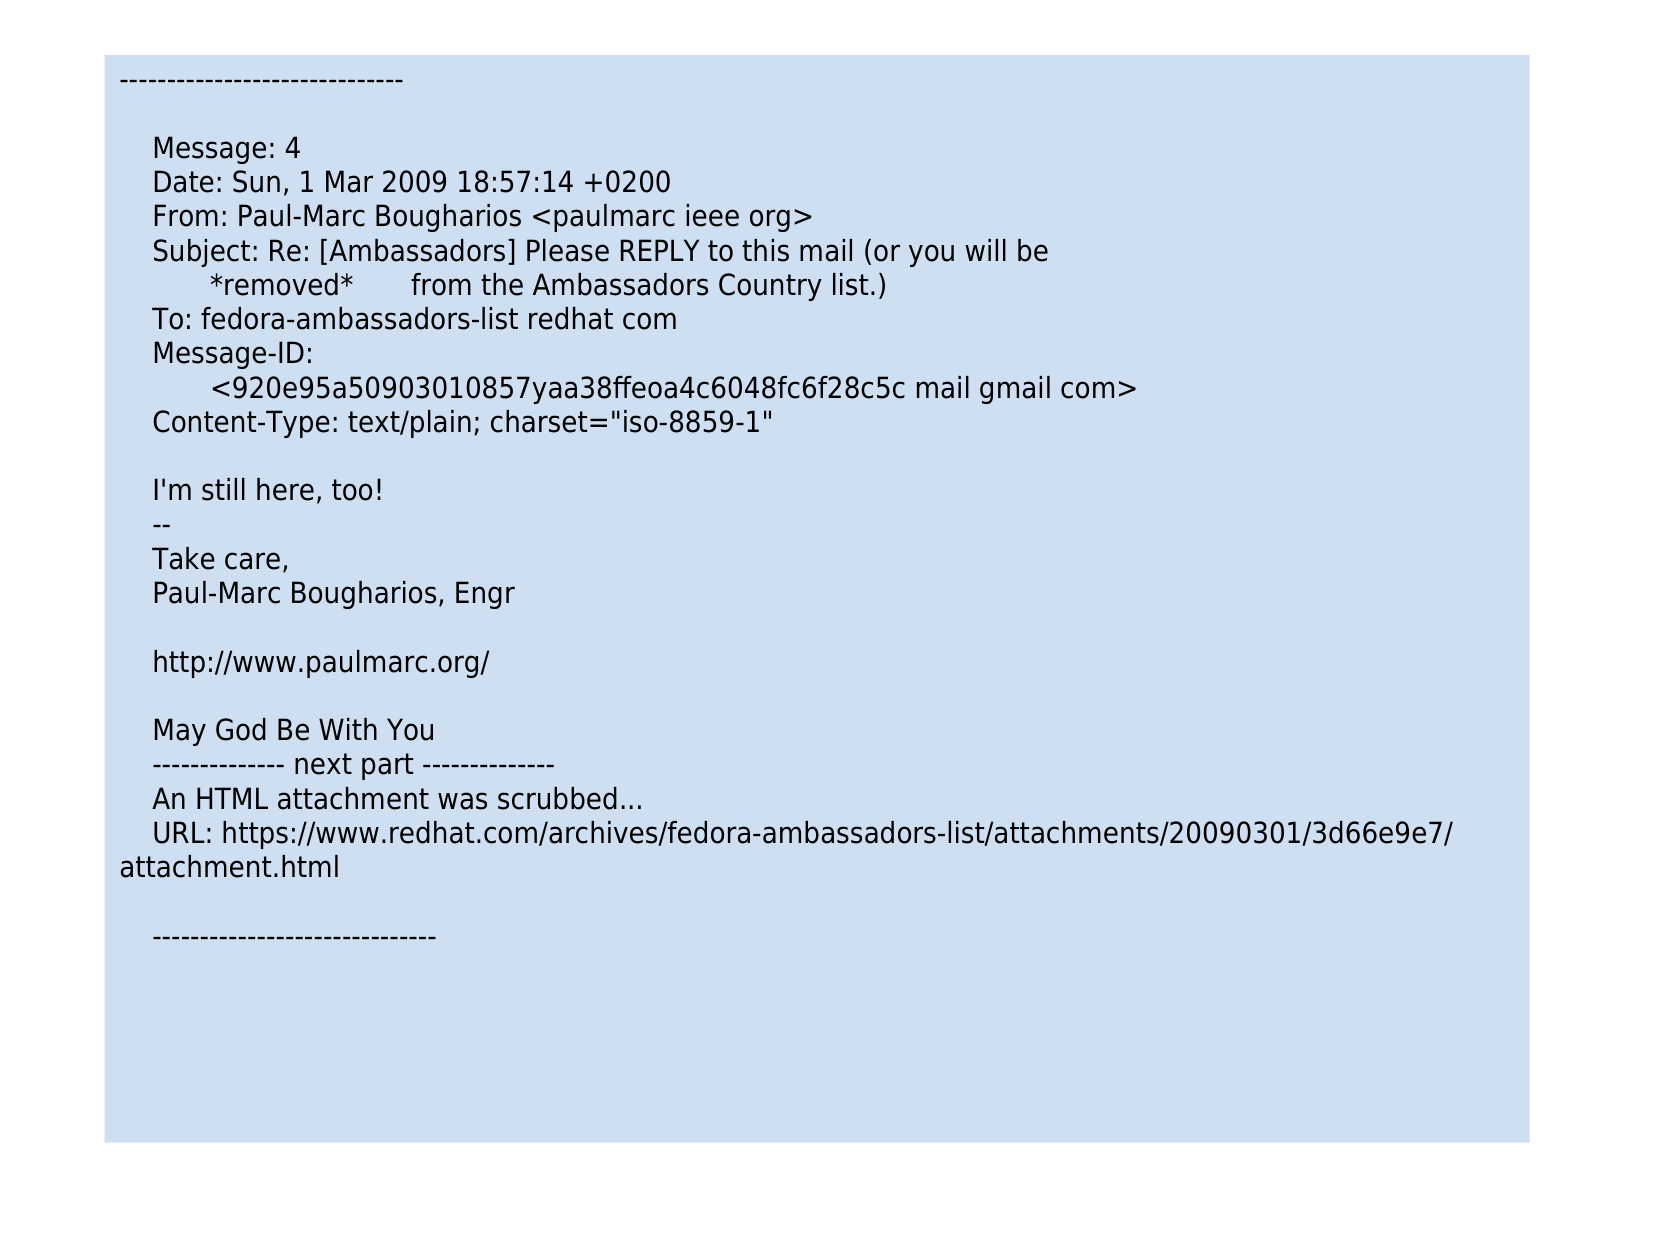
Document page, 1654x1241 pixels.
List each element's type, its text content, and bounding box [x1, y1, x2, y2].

text_box ------------------------------ Message: 4 Date: Sun, 1 Mar 2009 18:57:14 +0200 From: Paul-Marc Bougharios <paulmarc ieee org> Subject: Re: [Ambassadors] Please REPLY to this mail (or you will be *removed* from the Ambassadors Country list.) To: fedora-ambassadors-list redhat com Message-ID: <920e95a50903010857yaa38ffeoa4c6048fc6f28c5c mail gmail com> Content-Type: text/plain; charset="iso-8859-1" I'm still here, too! -- Take care, Paul-Marc Bougharios, Engr http://www.paulmarc.org/ May God Be With You -------------- next part -------------- An HTML attachment was scrubbed... URL: https://www.redhat.com/archives/fedora-ambassadors-list/attachments/20090301/3d66e9e7/attachment.html ------------------------------ [104, 55, 1530, 1143]
